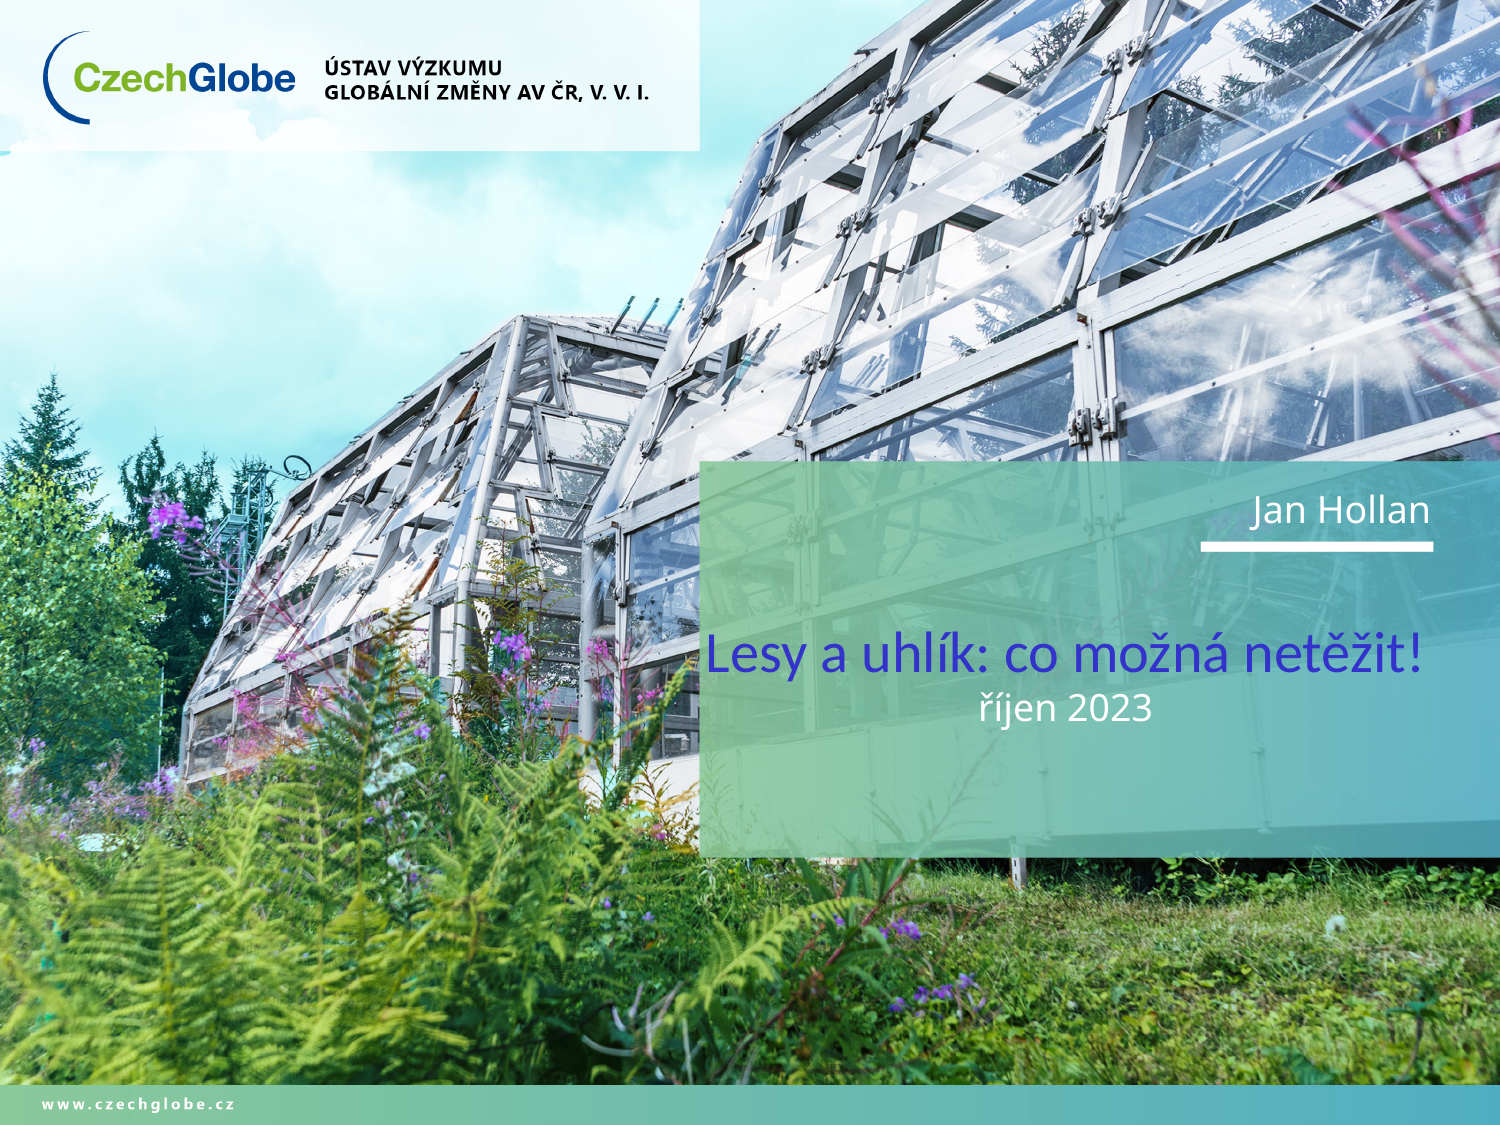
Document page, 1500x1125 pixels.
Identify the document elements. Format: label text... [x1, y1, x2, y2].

picture [0, 0, 1500, 1125]
text_box Lesy a uhlík: co možná netěžit!říjen 2023 [701, 614, 1430, 924]
text_box Jan Hollan [723, 478, 1447, 557]
